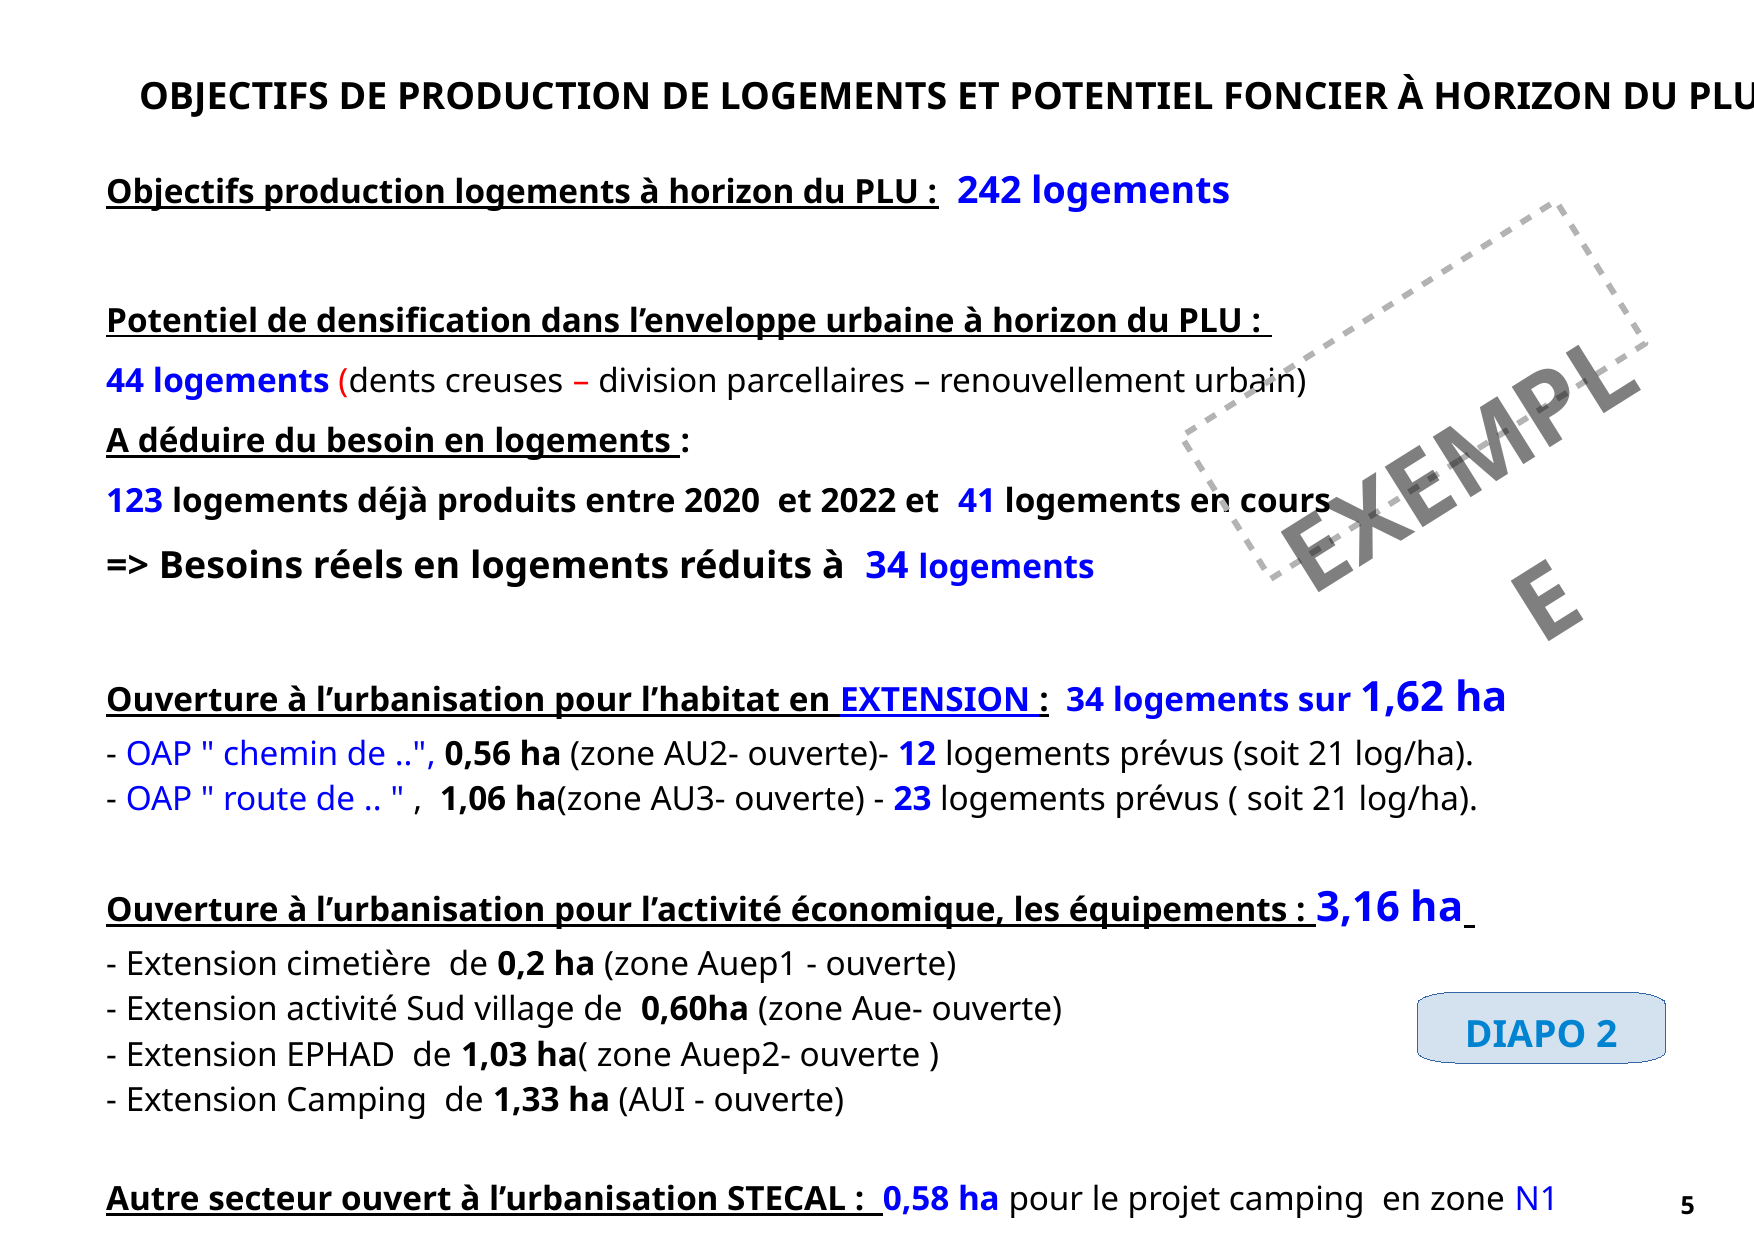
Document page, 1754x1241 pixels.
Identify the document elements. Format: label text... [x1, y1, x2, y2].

text_box 4 [1392, 1181, 1695, 1232]
text_box EXEMPLE [1181, 200, 1646, 579]
text_box Objectifs production logements à horizon du PLU : 242 logements Potentiel de densification dans l’enveloppe urbaine à horizon du PLU : 44 logements (dents creuses – division parcellaires – renouvellement urbain) A déduire du besoin en logements : 123 logements déjà produits entre 2020 et 2022 et 41 logements en cours => Besoins réels en logements réduits à 34 logements Ouverture à l’urbanisation pour l’habitat en EXTENSION : 34 logements sur 1,62 ha - OAP " chemin de ..", 0,56 ha (zone AU2- ouverte)- 12 logements prévus (soit 21 log/ha). - OAP " route de .. " , 1,06 ha(zone AU3- ouverte) - 23 logements prévus ( soit 21 log/ha). Ouverture à l’urbanisation pour l’activité économique, les équipements : 3,16 ha - Extension cimetière de 0,2 ha (zone Auep1 - ouverte) - Extension activité Sud village de 0,60ha (zone Aue- ouverte) - Extension EPHAD de 1,03 ha( zone Auep2- ouverte ) - Extension Camping de 1,33 ha (AUI - ouverte) Autre secteur ouvert à l’urbanisation STECAL : 0,58 ha pour le projet camping en zone N1 [106, 153, 1701, 1142]
text_box OBJECTIFS DE PRODUCTION DE LOGEMENTS ET POTENTIEL FONCIER À HORIZON DU PLU [94, 59, 1658, 163]
text_box DIAPO 2 [1417, 992, 1666, 1064]
